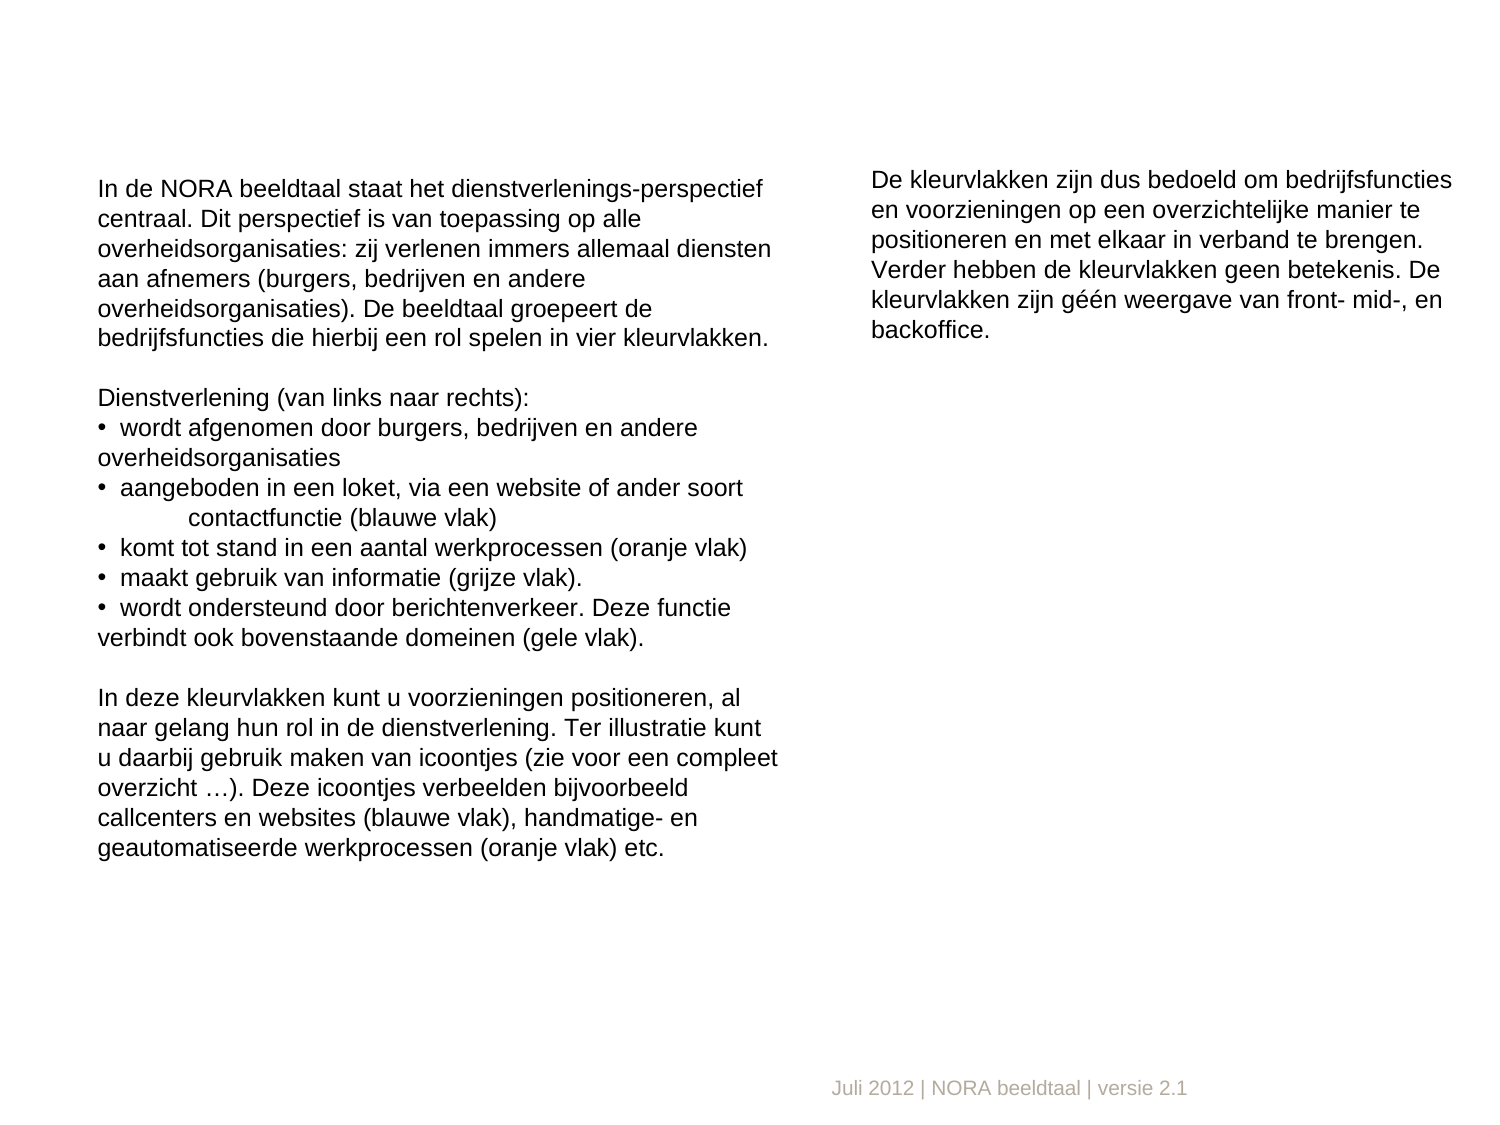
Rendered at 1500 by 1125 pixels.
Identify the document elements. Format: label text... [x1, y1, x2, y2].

text_box De kleurvlakken zijn dus bedoeld om bedrijfsfuncties en voorzieningen op een overzichtelijke manier te positioneren en met elkaar in verband te brengen. Verder hebben de kleurvlakken geen betekenis. De kleurvlakken zijn géén weergave van front- mid-, en backoffice. [856, 125, 1469, 351]
text_box In de NORA beeldtaal staat het dienstverlenings-perspectief centraal. Dit perspectief is van toepassing op alle overheidsorganisaties: zij verlenen immers allemaal diensten aan afnemers (burgers, bedrijven en andere overheidsorganisaties). De beeldtaal groepeert de bedrijfsfuncties die hierbij een rol spelen in vier kleurvlakken. Dienstverlening (van links naar rechts): wordt afgenomen door burgers, bedrijven en andere overheidsorganisaties aangeboden in een loket, via een website of ander soort contactfunctie (blauwe vlak) komt tot stand in een aantal werkprocessen (oranje vlak) maakt gebruik van informatie (grijze vlak). wordt ondersteund door berichtenverkeer. Deze functie verbindt ook bovenstaande domeinen (gele vlak). In deze kleurvlakken kunt u voorzieningen positioneren, al naar gelang hun rol in de dienstverlening. Ter illustratie kunt u daarbij gebruik maken van icoontjes (zie voor een compleet overzicht …). Deze icoontjes verbeelden bijvoorbeeld callcenters en websites (blauwe vlak), handmatige- en geautomatiseerde werkprocessen (oranje vlak) etc. [82, 164, 799, 945]
